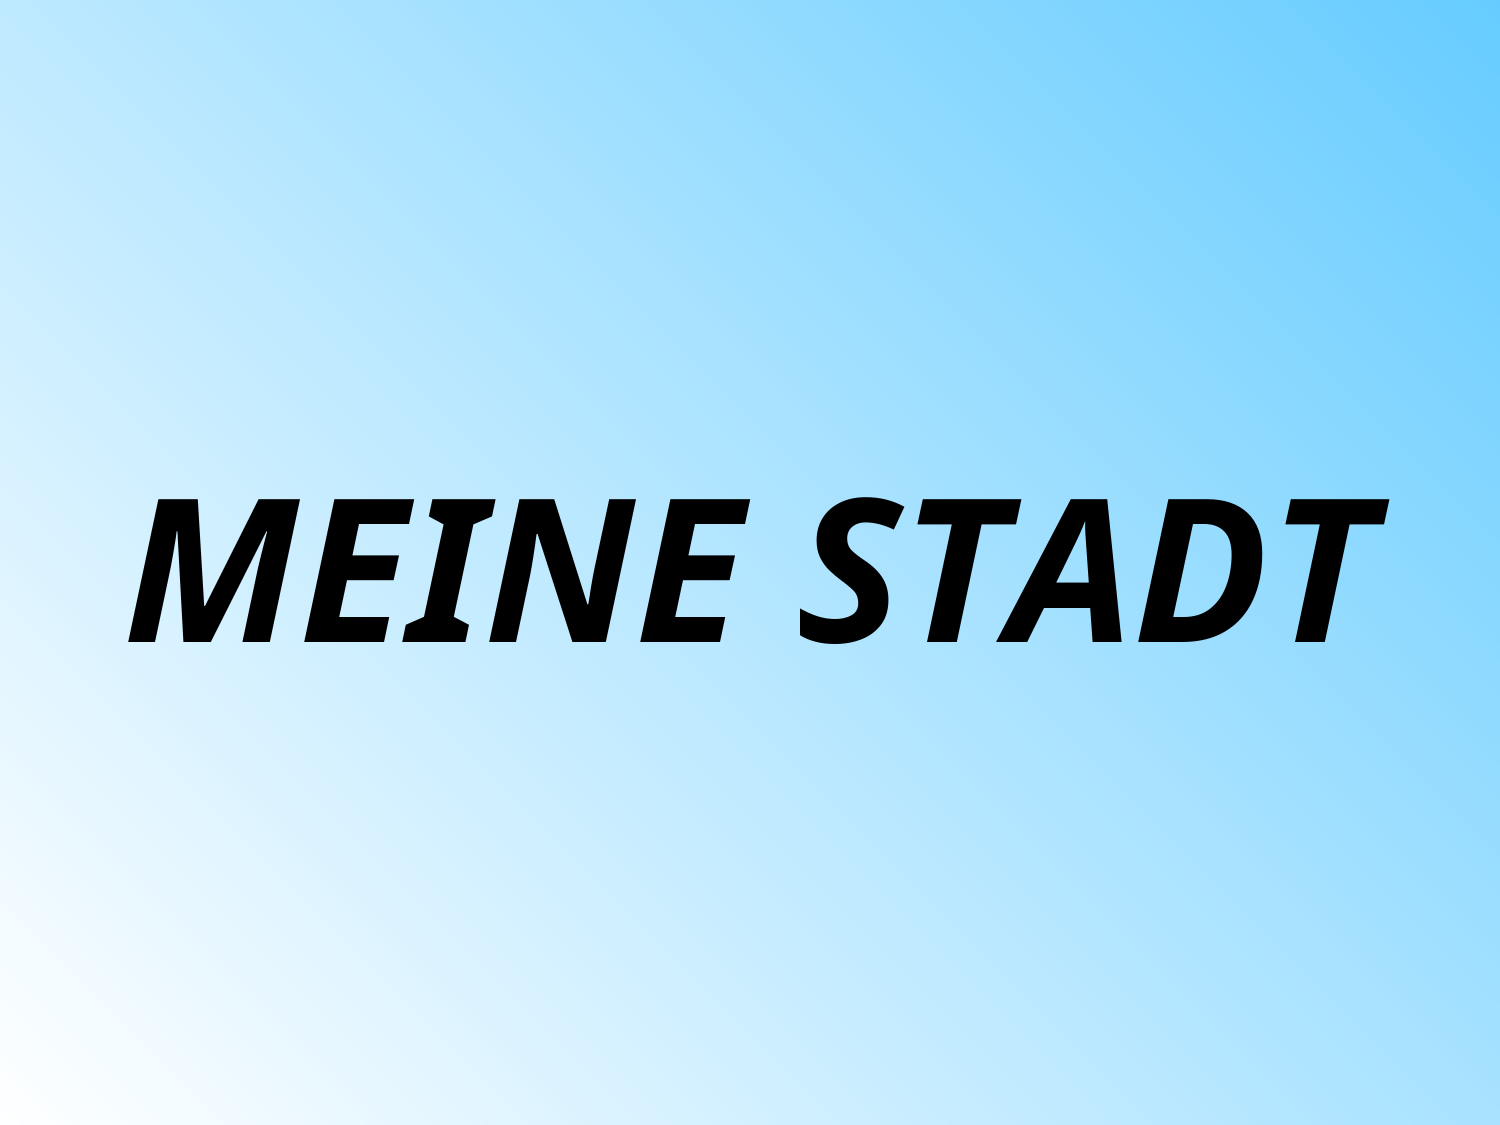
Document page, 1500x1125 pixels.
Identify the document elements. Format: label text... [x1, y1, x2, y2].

title MEINE STADT [0, 0, 1500, 1125]
